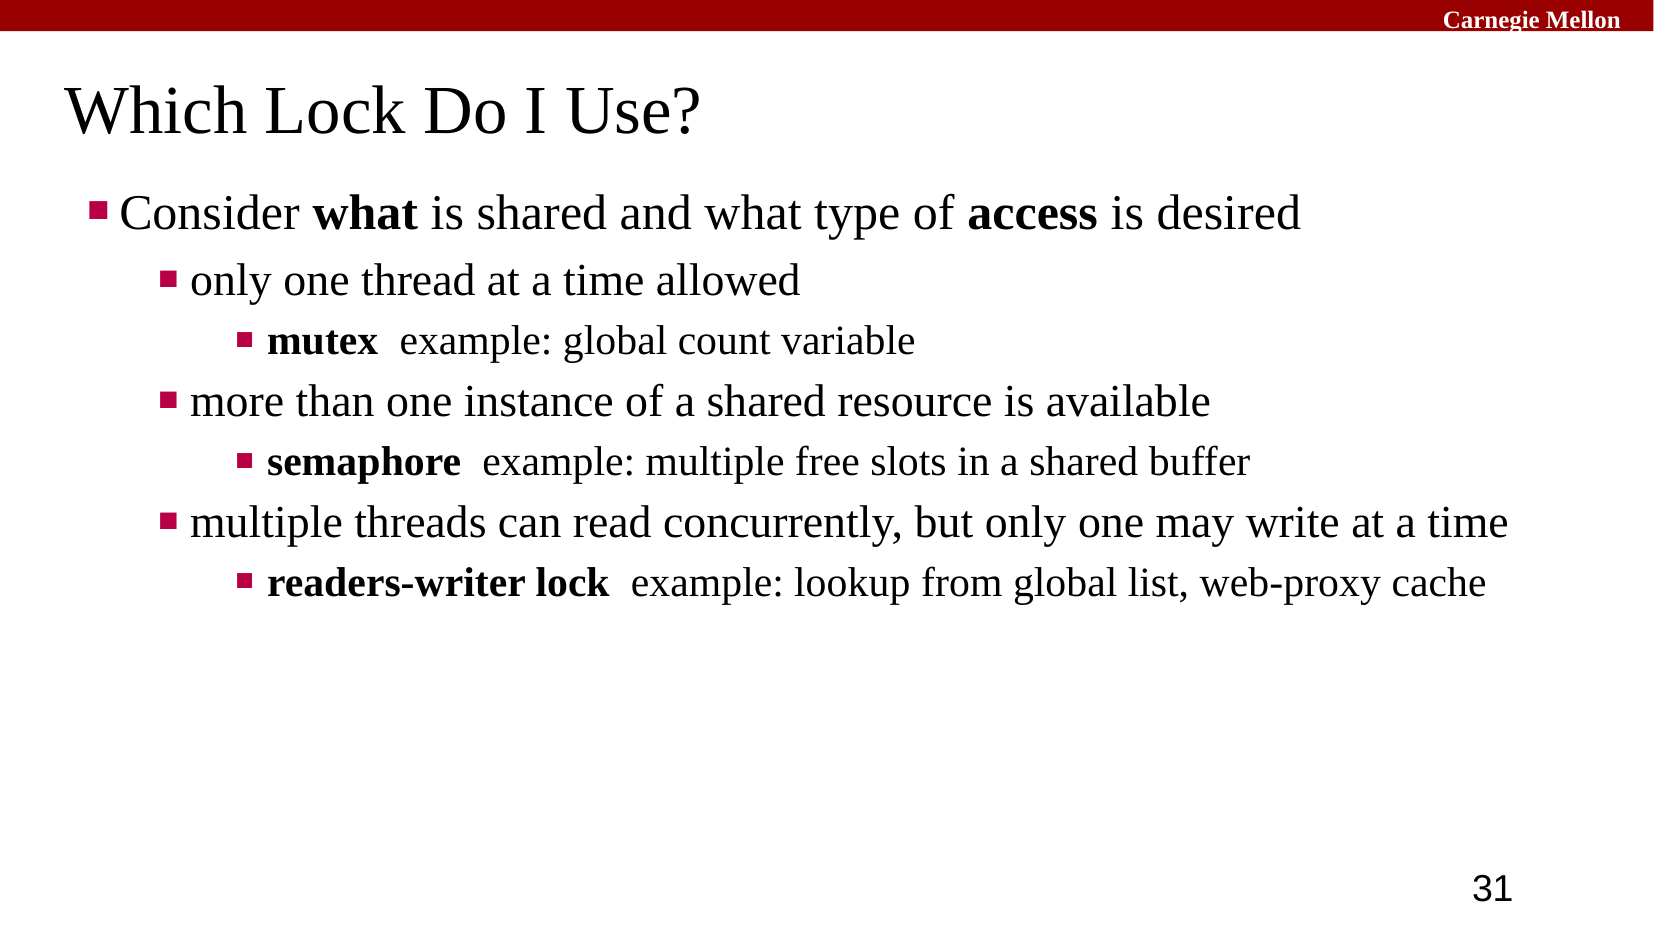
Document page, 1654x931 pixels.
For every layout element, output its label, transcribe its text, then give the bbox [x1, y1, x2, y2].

title Which Lock Do I Use? [64, 58, 1576, 163]
list Consider what is shared and what type of access is desired only one thread at a time allowed mutex example: global count variable more than one instance of a shared resource is available semaphore example: multiple free slots in a shared buffer multiple threads can read concurrently, but only one may write at a time readers-writer lock example: lookup from global list, web-proxy cache [71, 184, 1576, 859]
